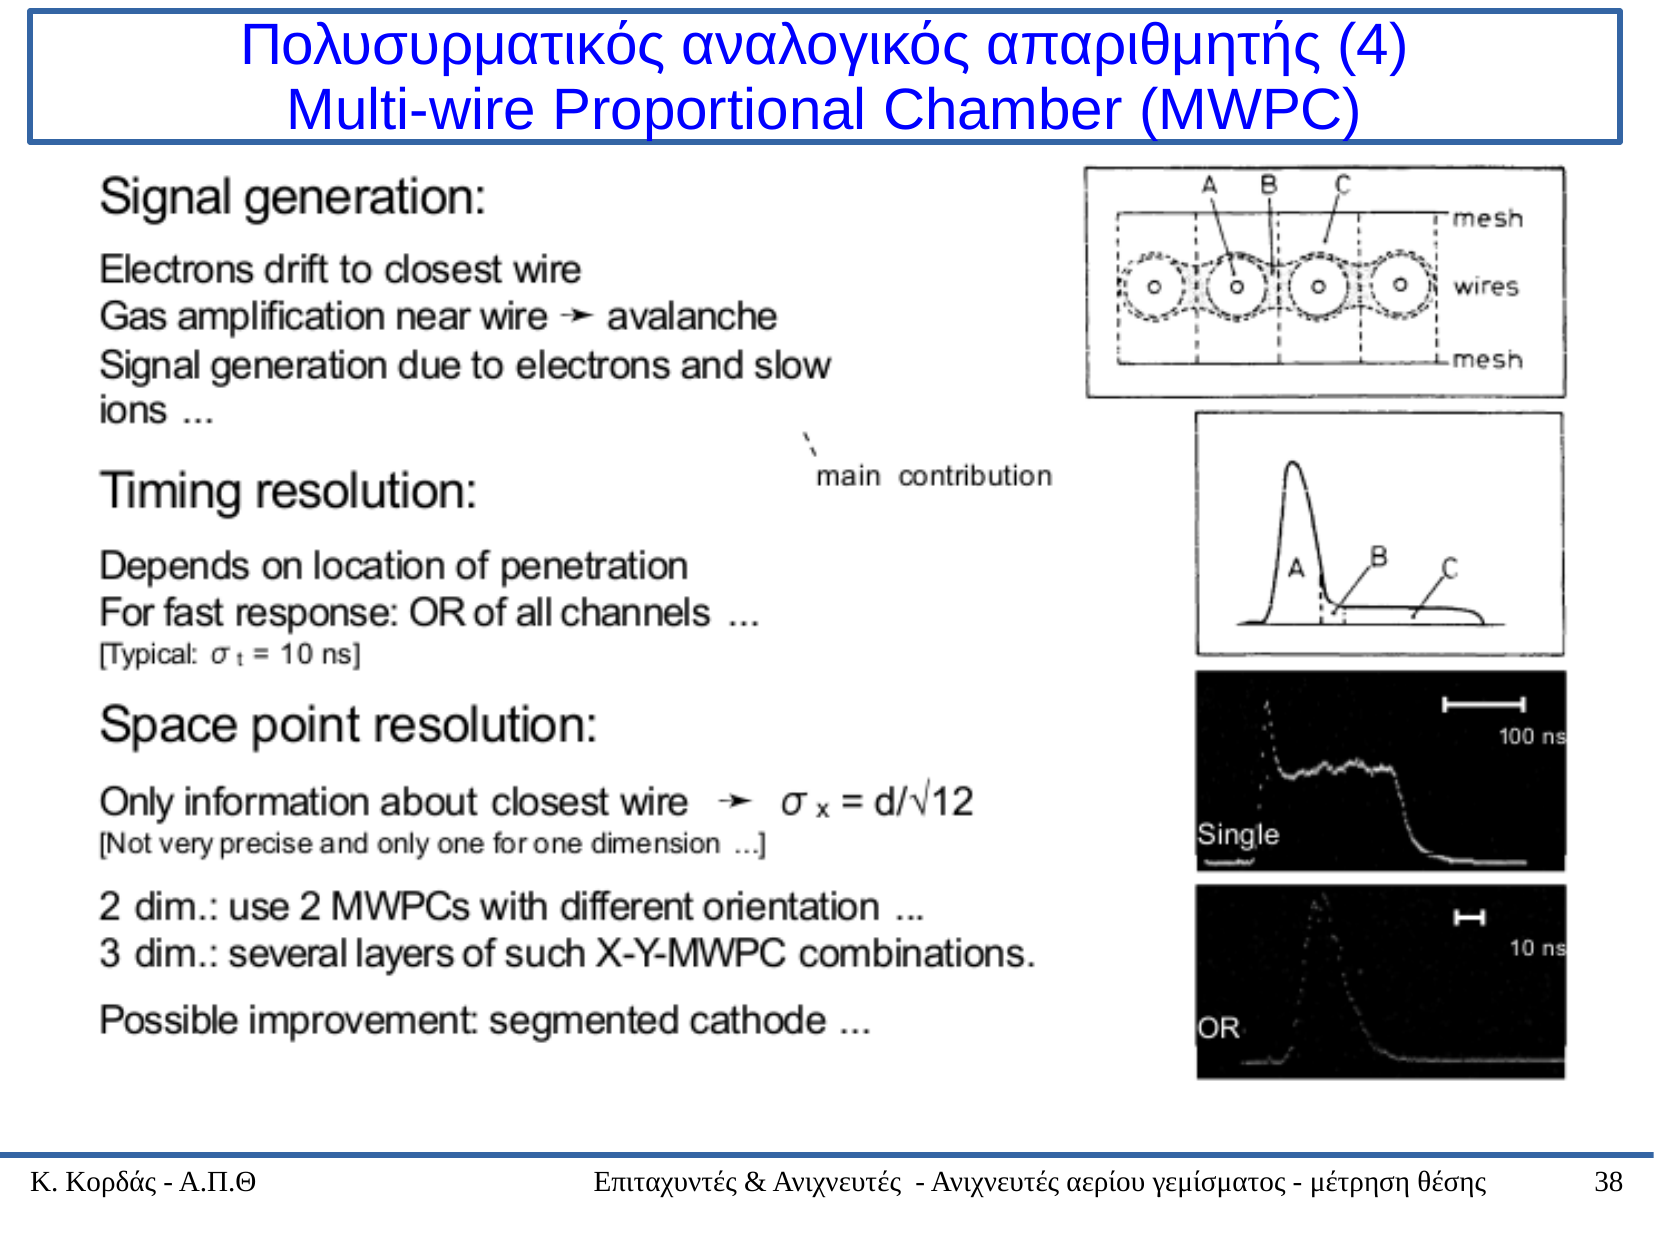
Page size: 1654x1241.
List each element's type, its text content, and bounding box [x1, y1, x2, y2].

picture [75, 154, 1583, 1092]
title Πολυσυρματικός αναλογικός απαριθμητής (4) Multi-wire Proportional Chamber (MWPC) [30, 11, 1621, 142]
